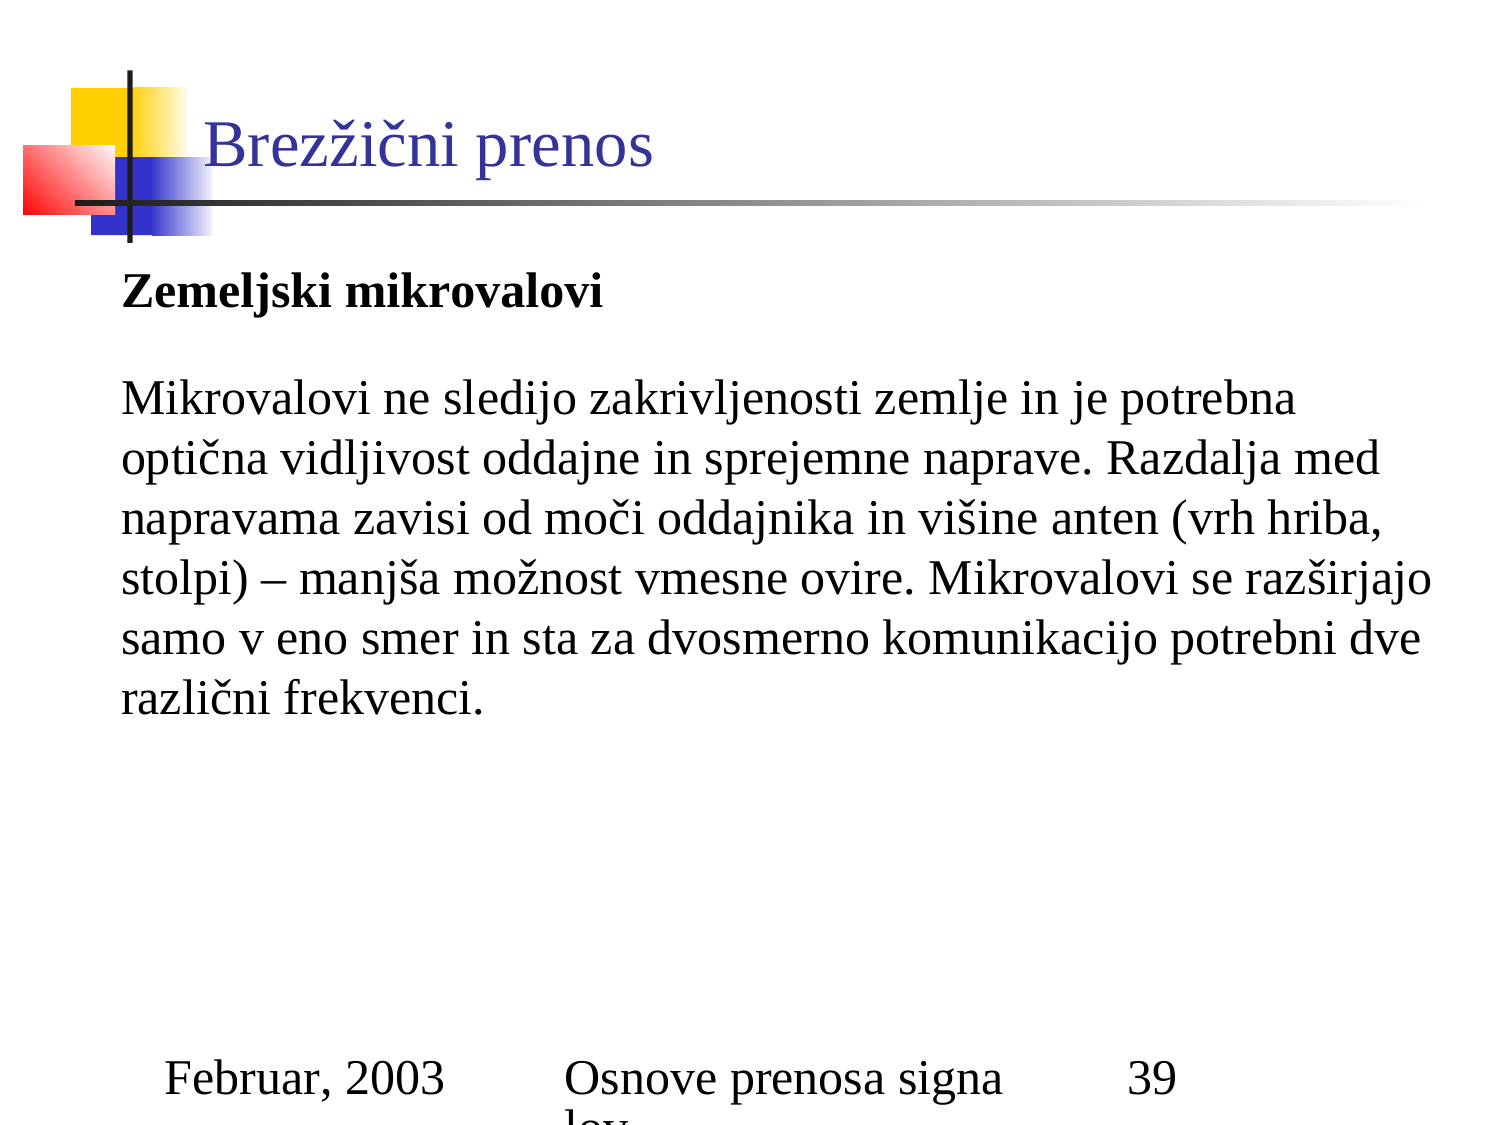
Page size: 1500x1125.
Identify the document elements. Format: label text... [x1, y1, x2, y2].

title Brezžični prenos [188, 92, 1468, 188]
list Zemeljski mikrovalovi Mikrovalovi ne sledijo zakrivljenosti zemlje in je potrebna optična vidljivost oddajne in sprejemne naprave. Razdalja med napravama zavisi od moči oddajnika in višine anten (vrh hriba, stolpi) – manjša možnost vmesne ovire. Mikrovalovi se razširjajo samo v eno smer in sta za dvosmerno komunikacijo potrebni dve različni frekvenci. [50, 249, 1469, 1007]
